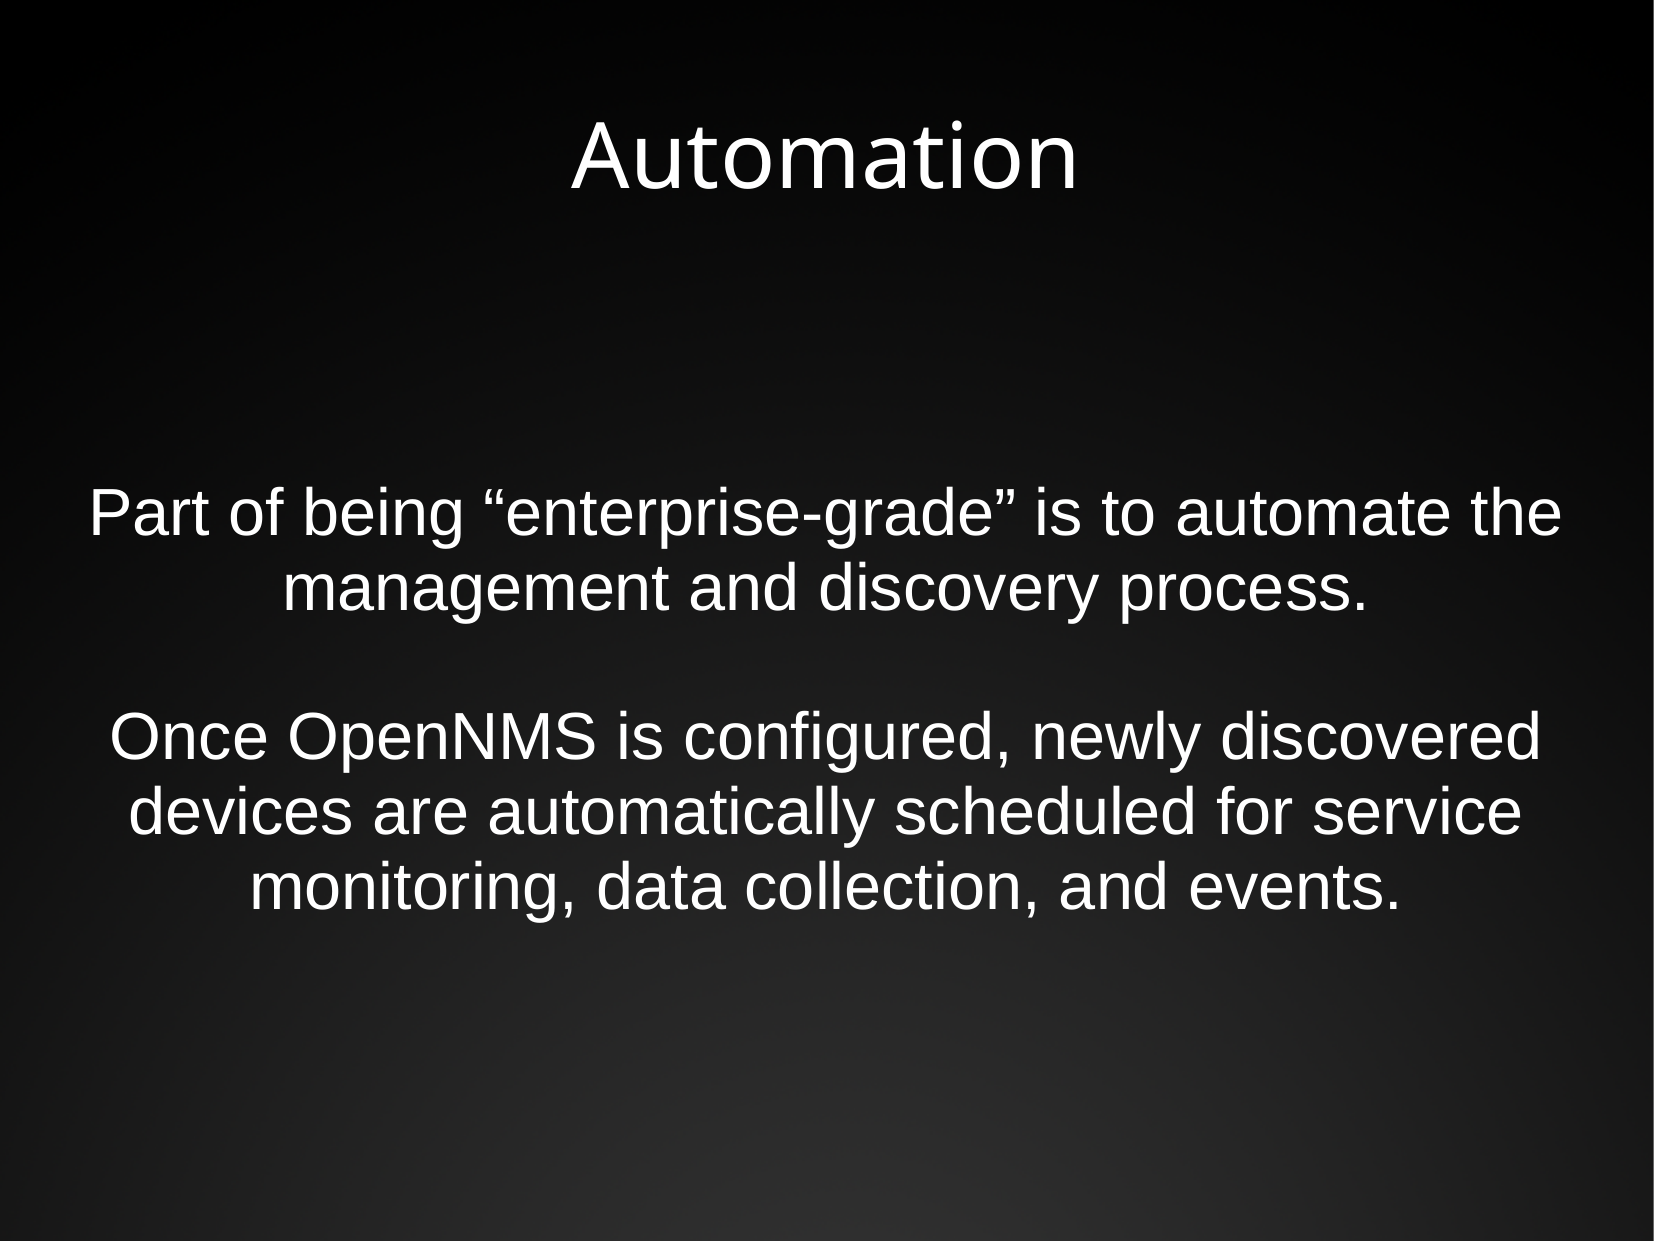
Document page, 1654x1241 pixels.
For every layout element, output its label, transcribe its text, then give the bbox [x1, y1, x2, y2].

subtitle Part of being “enterprise-grade” is to automate the management and discovery process. Once OpenNMS is configured, newly discovered devices are automatically scheduled for service monitoring, data collection, and events. [82, 297, 1571, 1102]
picture [0, 0, 1654, 1241]
title Automation [82, 49, 1571, 257]
